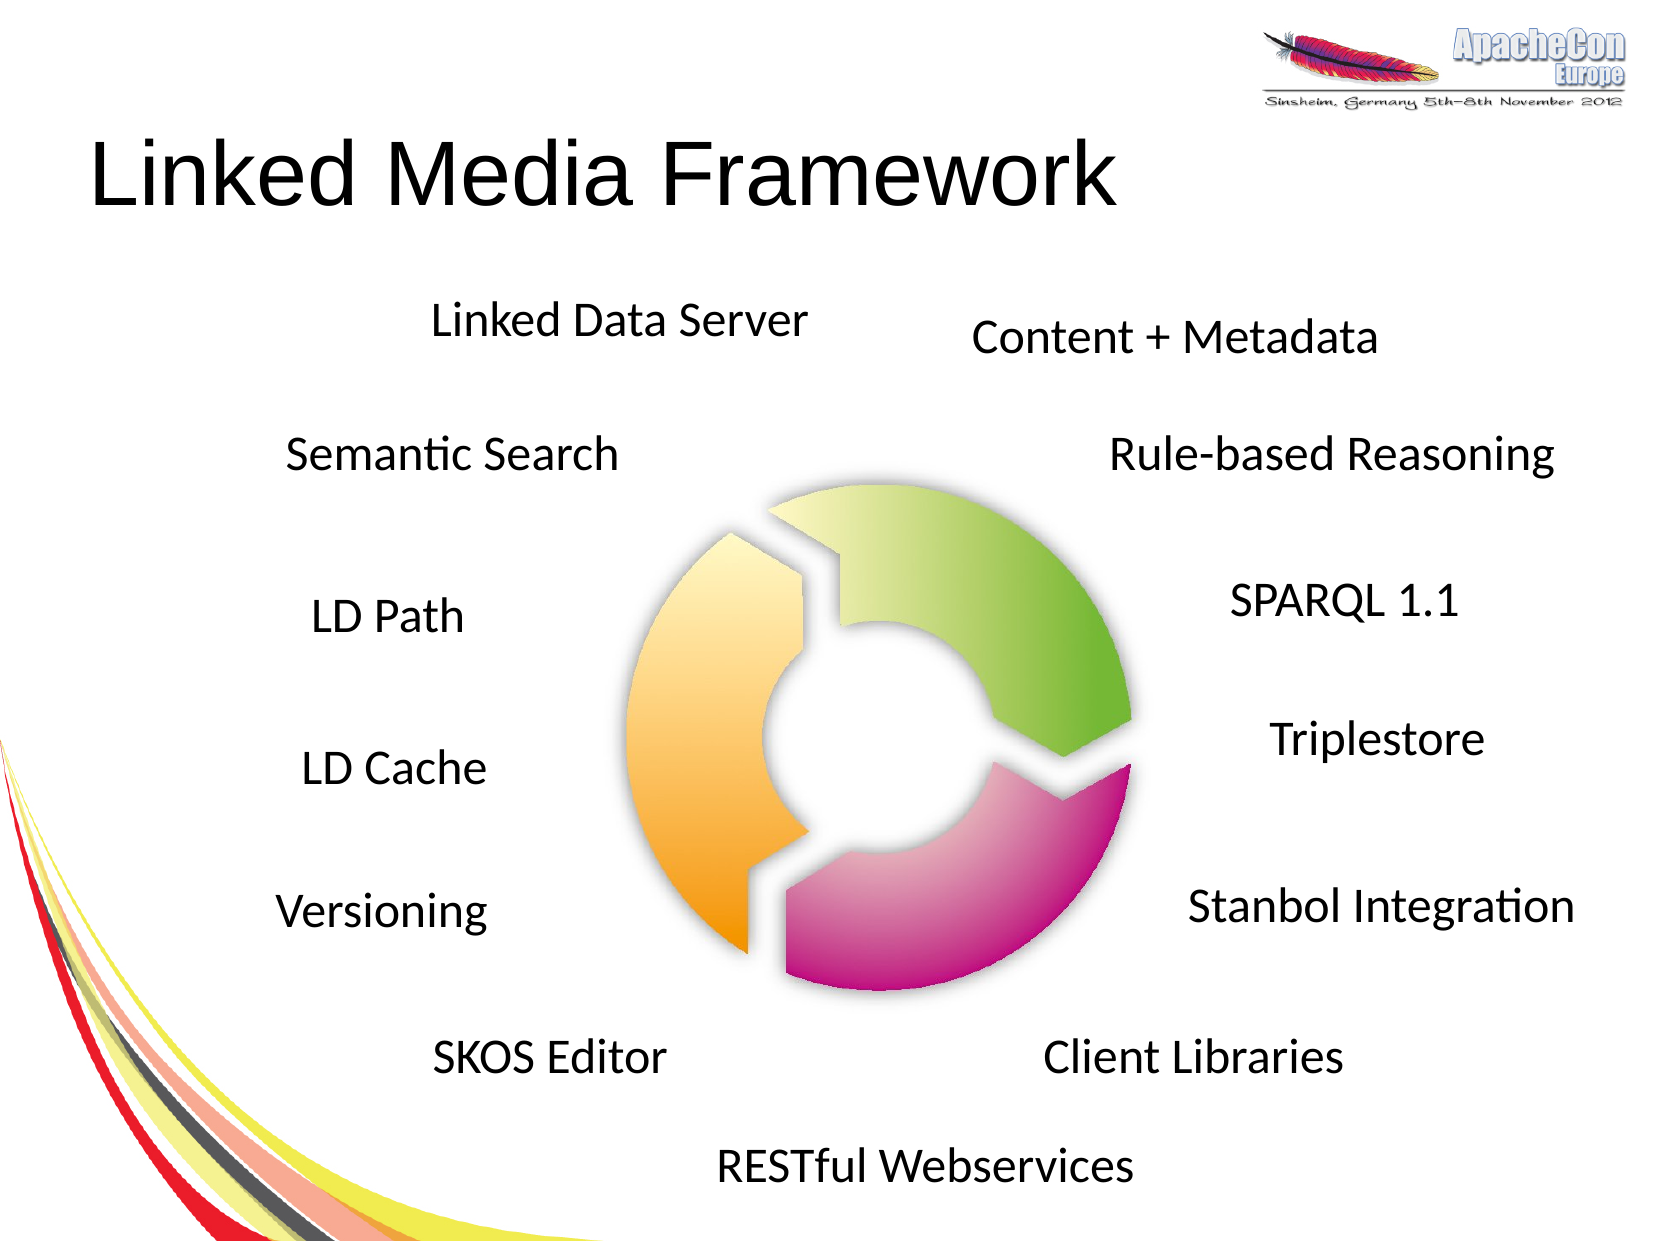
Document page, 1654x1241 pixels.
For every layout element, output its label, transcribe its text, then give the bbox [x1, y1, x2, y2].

text_box Triplestore [1254, 698, 1501, 774]
text_box Content + Metadata [957, 295, 1395, 371]
text_box LD Path [296, 574, 481, 650]
text_box LD Cache [286, 726, 503, 802]
text_box RESTful Webservices [701, 1125, 1150, 1201]
text_box SKOS Editor [417, 1016, 683, 1092]
picture [0, 0, 1654, 1241]
text_box Versioning [260, 870, 503, 945]
text_box Rule-based Reasoning [1094, 413, 1571, 489]
text_box Semantic Search [270, 413, 635, 489]
text_box Linked Data Server [416, 279, 825, 355]
text_box Client Libraries [1028, 1016, 1360, 1092]
text_box SPARQL 1.1 [1215, 558, 1475, 634]
title Linked Media Framework [88, 118, 1447, 231]
text_box Stanbol Integration [1173, 865, 1591, 941]
